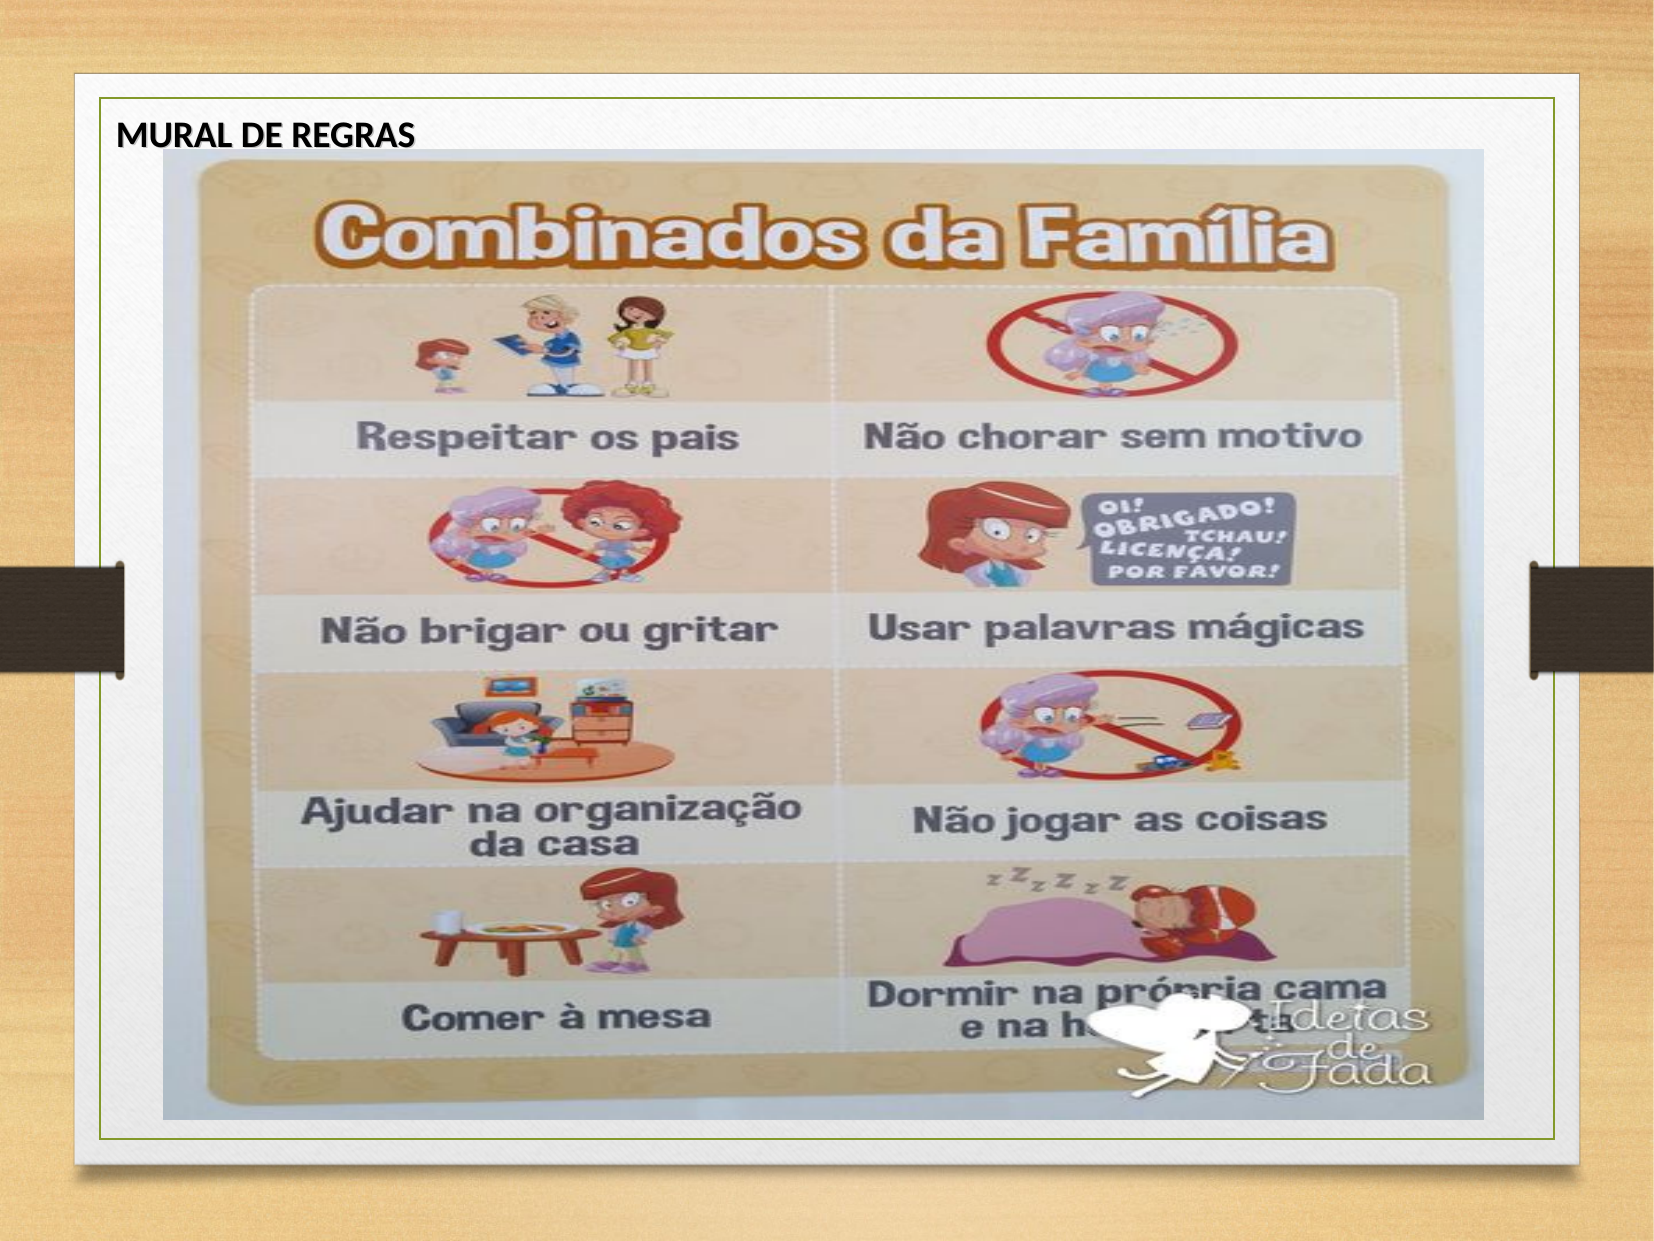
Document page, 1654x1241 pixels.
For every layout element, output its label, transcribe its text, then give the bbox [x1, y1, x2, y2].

picture [163, 150, 1484, 1120]
text_box MURAL DE REGRAS [101, 102, 431, 162]
